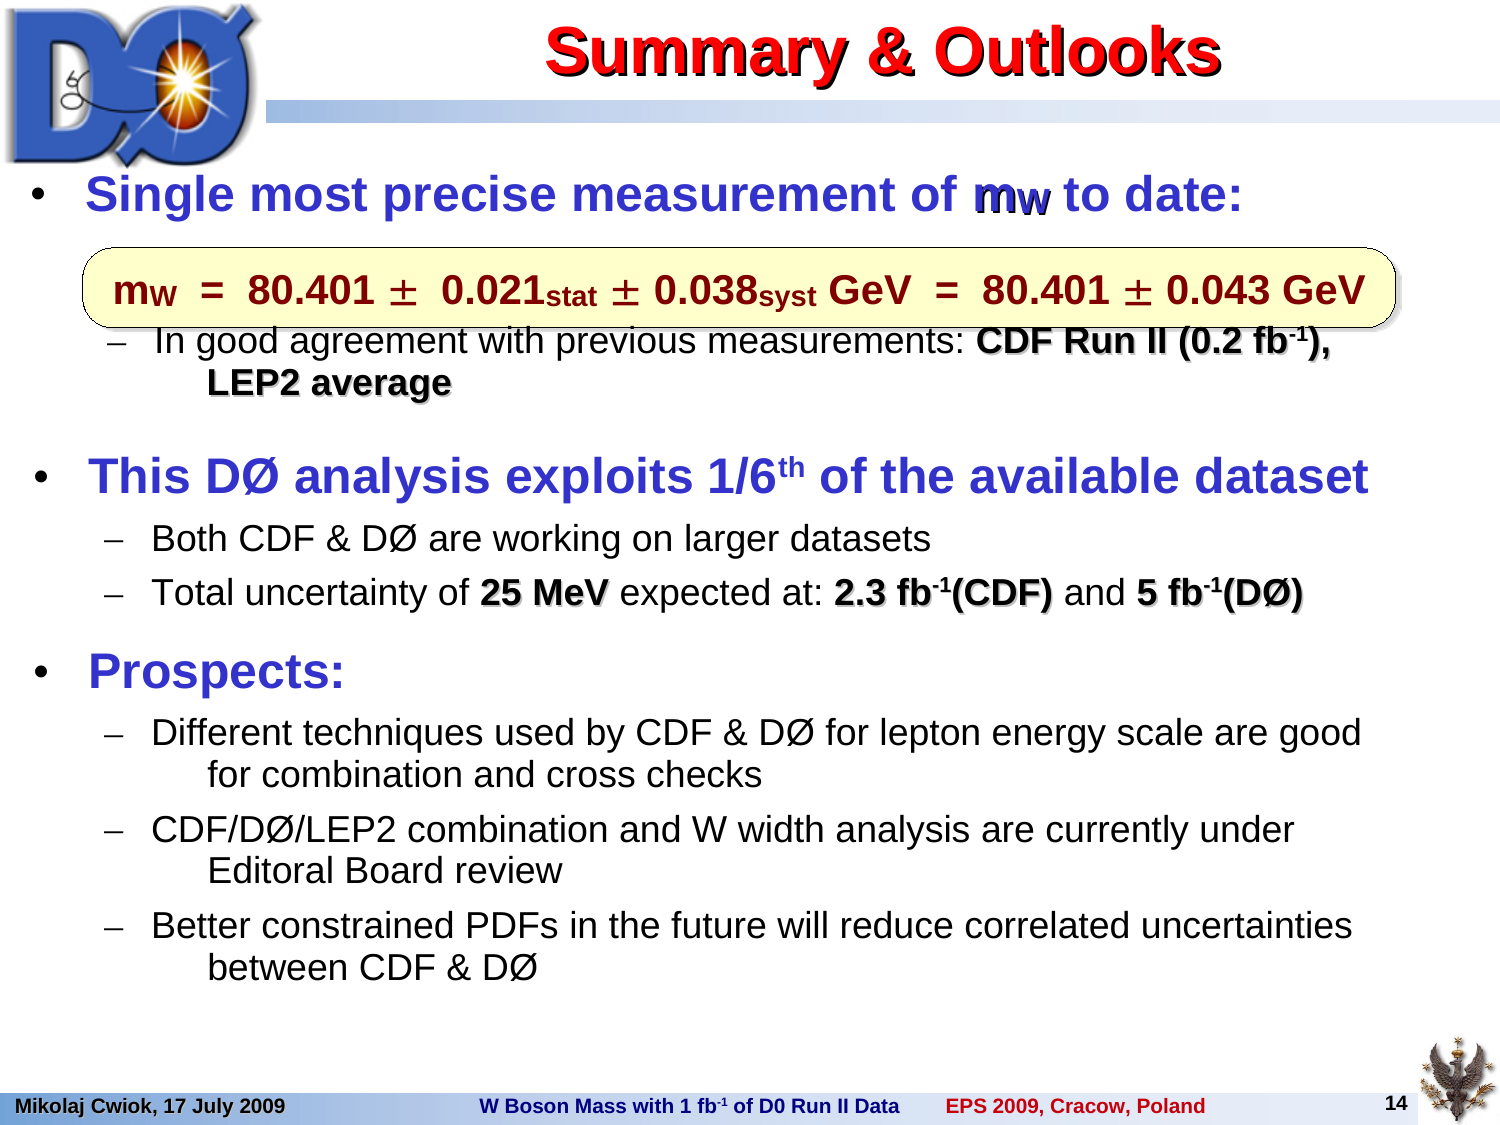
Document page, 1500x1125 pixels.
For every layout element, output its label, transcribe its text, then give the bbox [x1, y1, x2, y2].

picture [0, 1034, 1500, 1125]
title Summary & Outlooks [266, 0, 1500, 100]
picture [0, 0, 1500, 172]
subtitle Single most precise measurement of mW to date: In good agreement with previous measurements: CDF Run II (0.2 fb-1), LEP2 average This DØ analysis exploits 1/6th of the available dataset Both CDF & DØ are working on larger datasets Total uncertainty of 25 MeV expected at: 2.3 fb-1(CDF) and 5 fb-1(DØ) Prospects: Different techniques used by CDF & DØ for lepton energy scale are good for combination and cross checks CDF/DØ/LEP2 combination and W width analysis are currently under Editoral Board review Better constrained PDFs in the future will reduce correlated uncertainties between CDF & DØ [29, 180, 1407, 1088]
